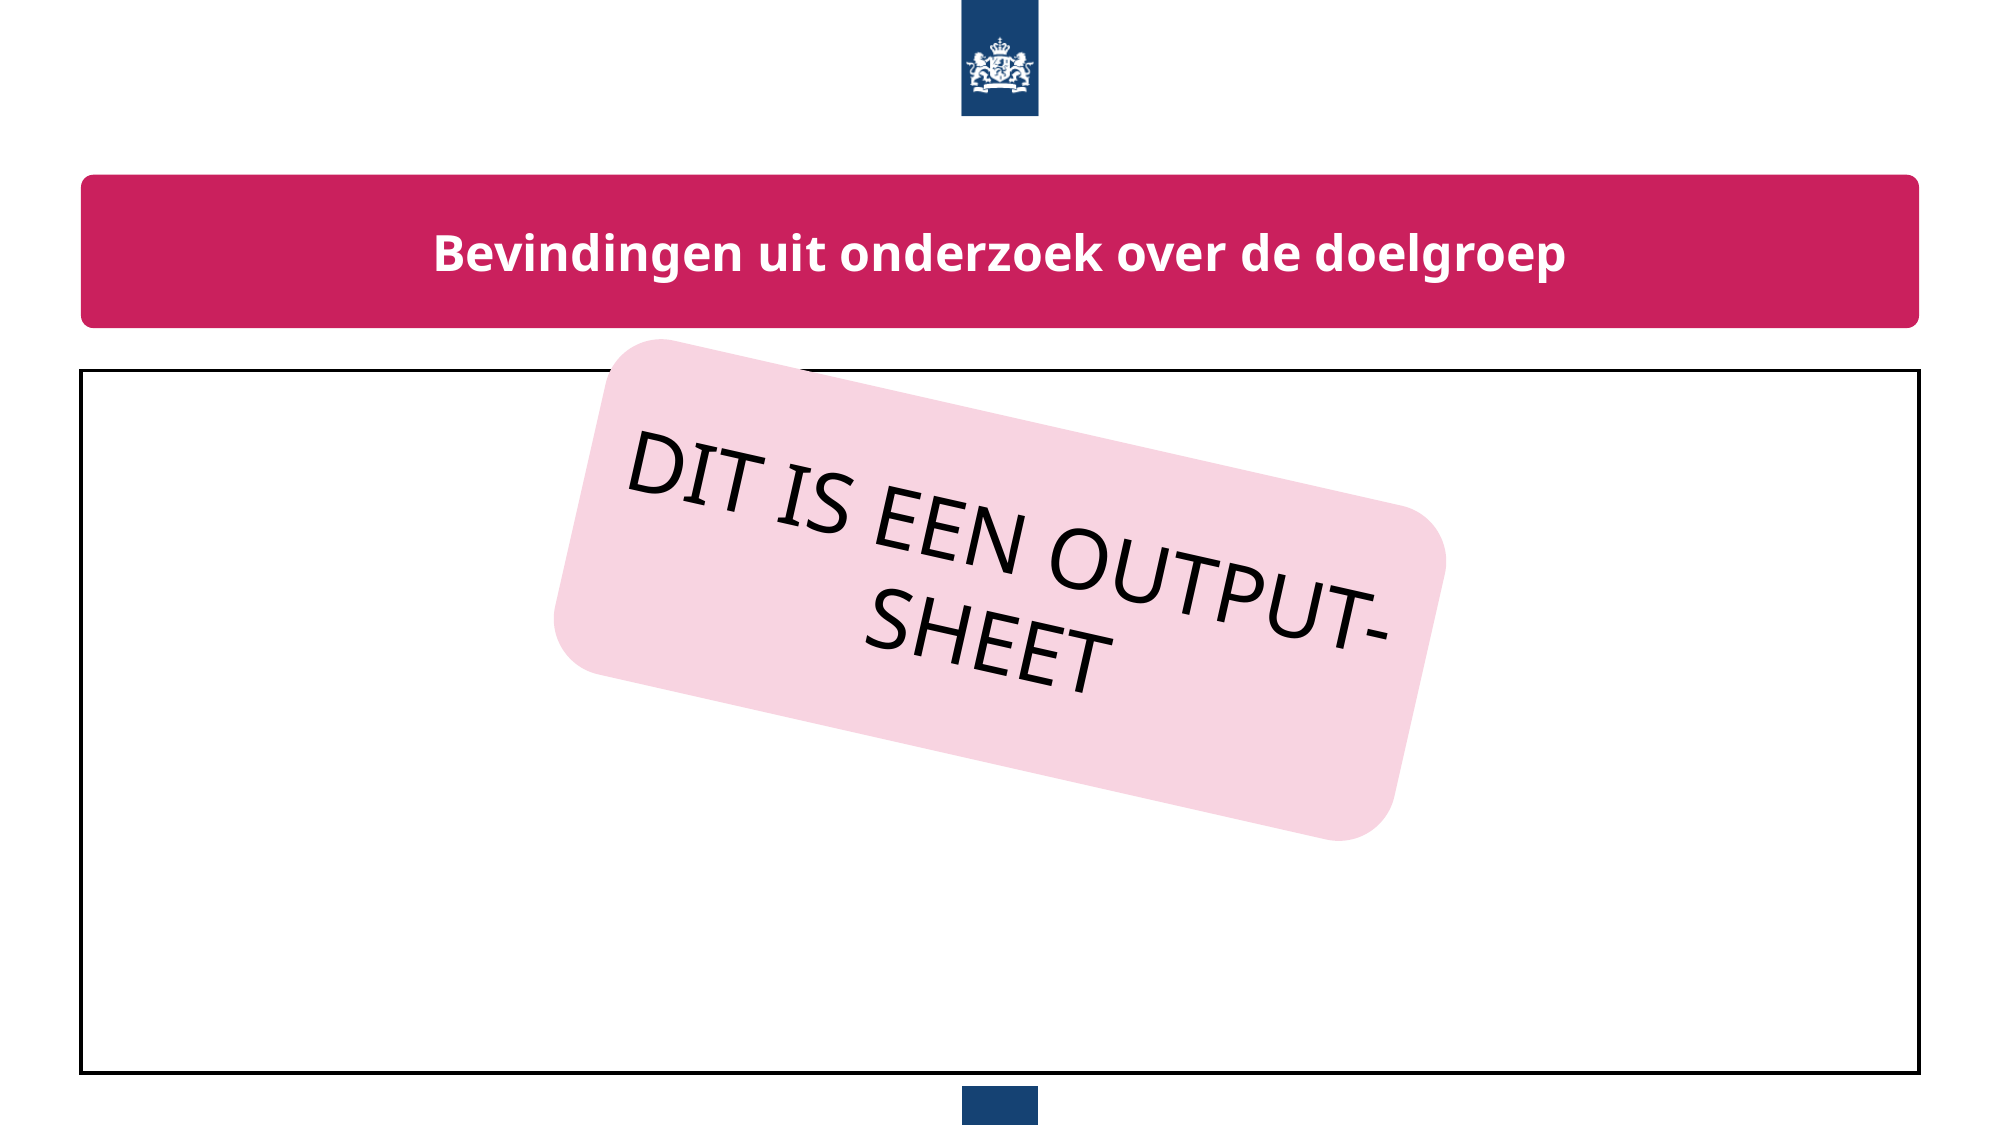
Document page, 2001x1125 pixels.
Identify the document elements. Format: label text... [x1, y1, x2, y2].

text_box [80, 370, 1919, 1073]
text_box DIT IS EEN OUTPUT-SHEET [553, 339, 1447, 841]
text_box Bevindingen uit onderzoek over de doelgroep [80, 174, 1920, 329]
